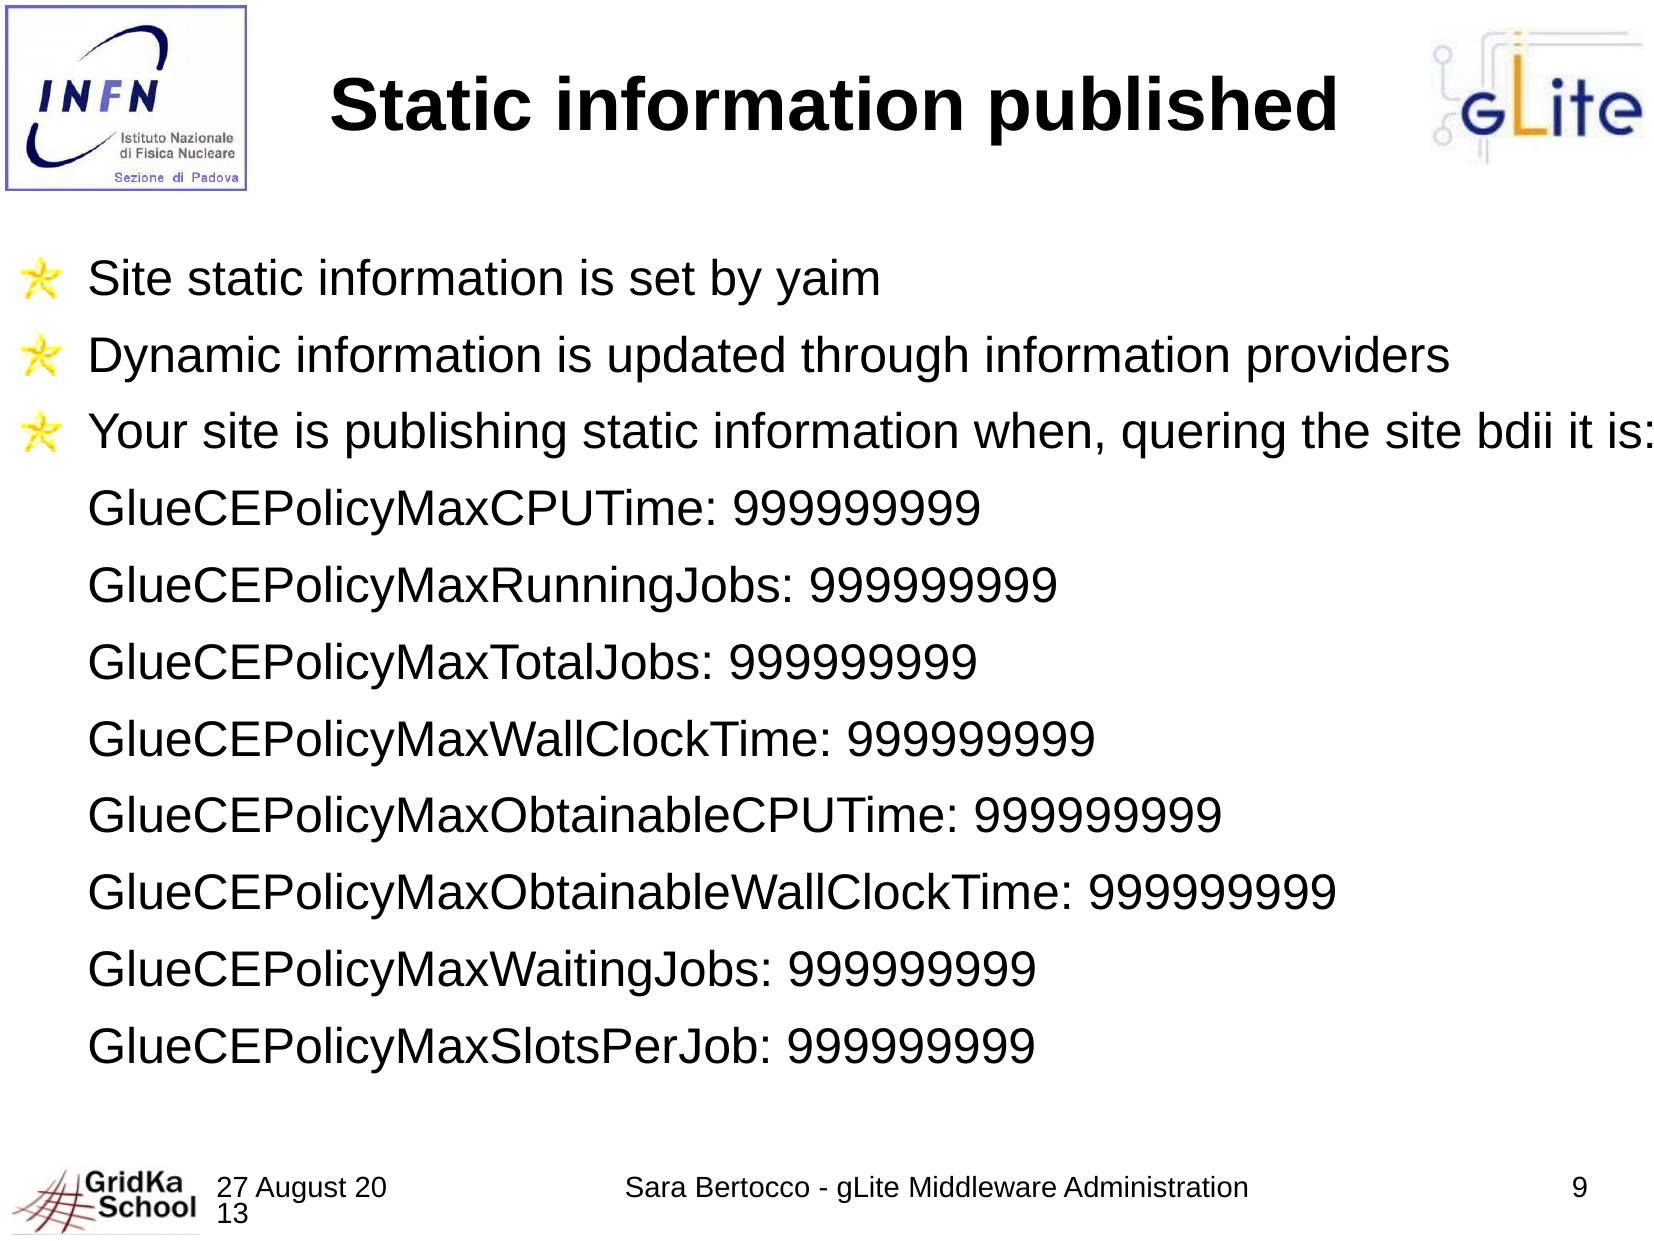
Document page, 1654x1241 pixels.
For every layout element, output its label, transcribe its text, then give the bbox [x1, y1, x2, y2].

text_box Site static information is set by yaim Dynamic information is updated through information providers Your site is publishing static information when, quering the site bdii it is: GlueCEPolicyMaxCPUTime: 999999999 GlueCEPolicyMaxRunningJobs: 999999999 GlueCEPolicyMaxTotalJobs: 999999999 GlueCEPolicyMaxWallClockTime: 999999999 GlueCEPolicyMaxObtainableCPUTime: 999999999 GlueCEPolicyMaxObtainableWallClockTime: 999999999 GlueCEPolicyMaxWaitingJobs: 999999999 GlueCEPolicyMaxSlotsPerJob: 999999999 [6, 242, 1653, 1082]
picture [12, 1166, 200, 1235]
picture [1430, 28, 1645, 165]
title Static information published [247, 25, 1623, 183]
picture [5, 5, 247, 191]
